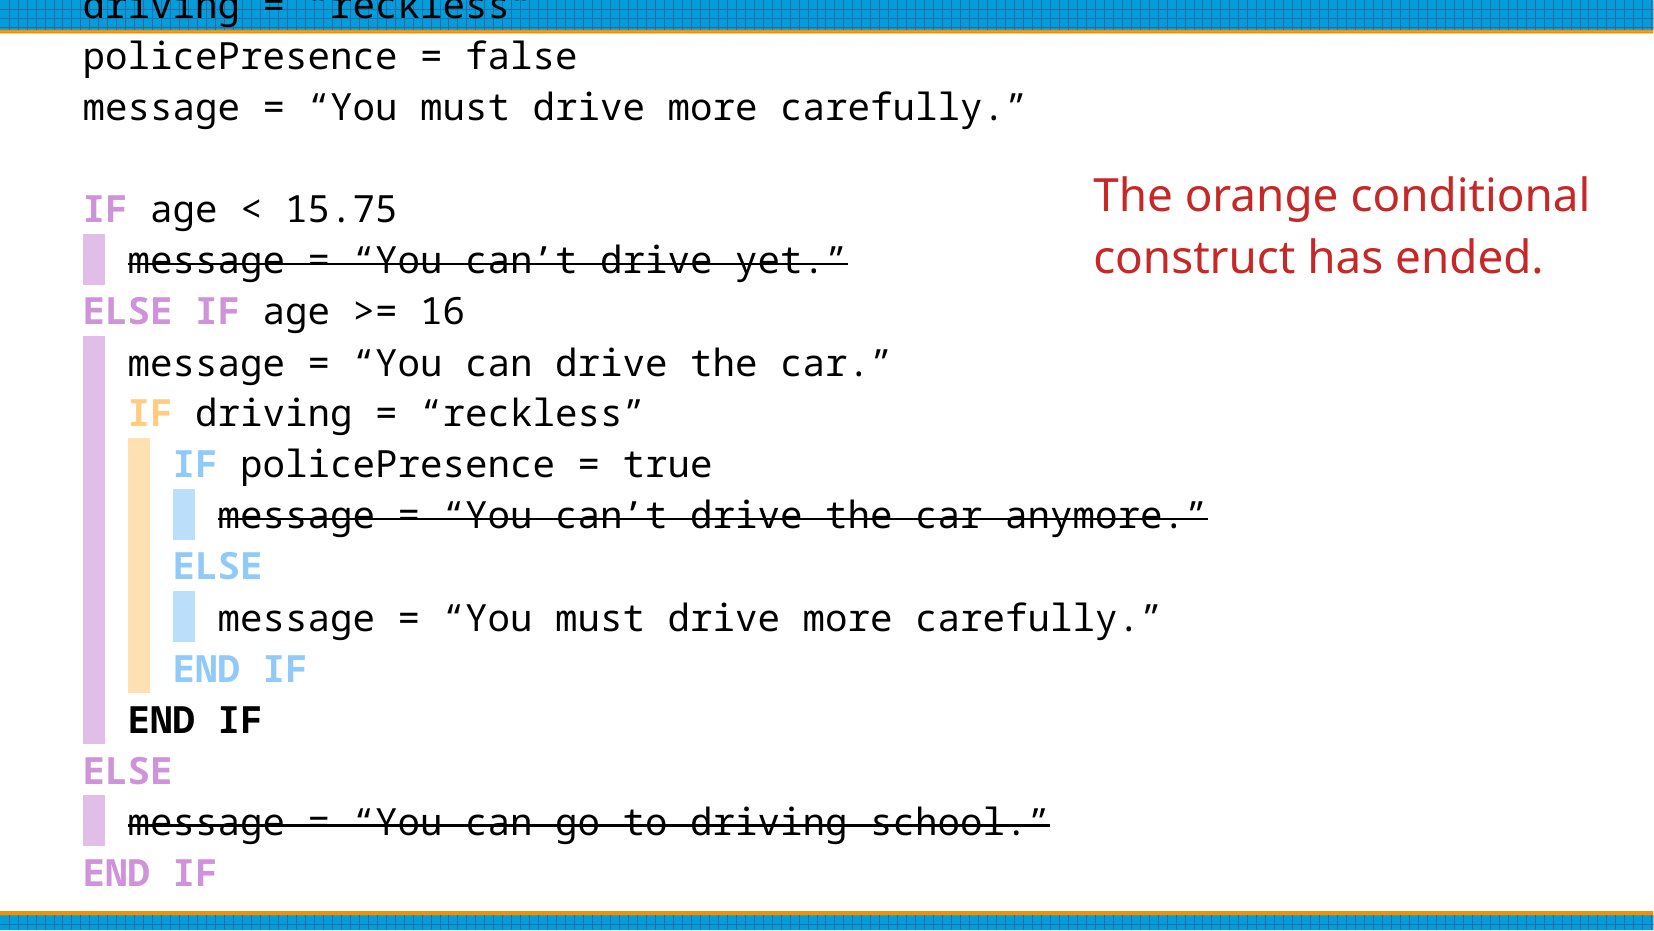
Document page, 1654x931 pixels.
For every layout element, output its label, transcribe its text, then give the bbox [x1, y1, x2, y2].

subtitle age = 16 driving = “reckless“ policePresence = false message = “You must drive more carefully.” IF age < 15.75 message = “You can’t drive yet.” ELSE IF age >= 16 message = “You can drive the car.” IF driving = “reckless” IF policePresence = true message = “You can’t drive the car anymore.” ELSE message = “You must drive more carefully.” END IF END IF ELSE message = “You can go to driving school.” END IF output message [82, 69, 1571, 858]
text_box The orange conditional construct has ended. [1087, 75, 1613, 376]
